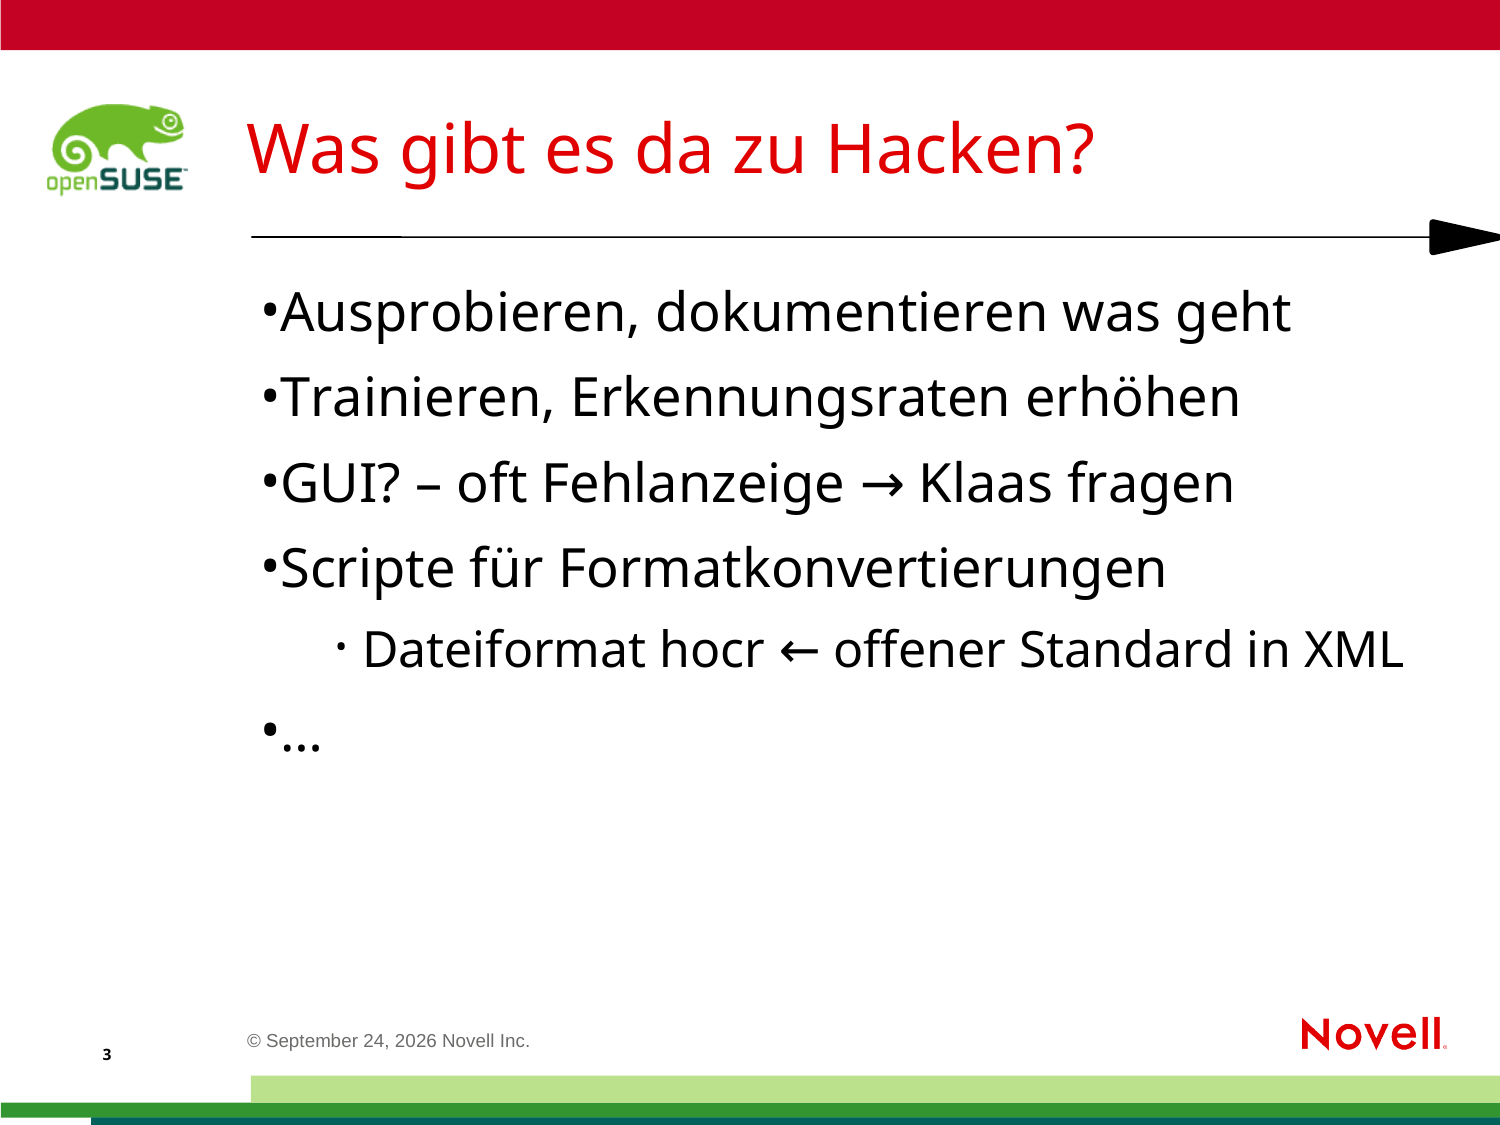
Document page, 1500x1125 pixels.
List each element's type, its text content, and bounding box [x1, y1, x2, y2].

title Was gibt es da zu Hacken? [246, 60, 1409, 239]
picture [1295, 1026, 1453, 1056]
list Ausprobieren, dokumentieren was geht Trainieren, Erkennungsraten erhöhen GUI? – oft Fehlanzeige → Klaas fragen Scripte für Formatkonvertierungen Dateiformat hocr ← offener Standard in XML … [245, 267, 1458, 1026]
picture [47, 104, 188, 197]
